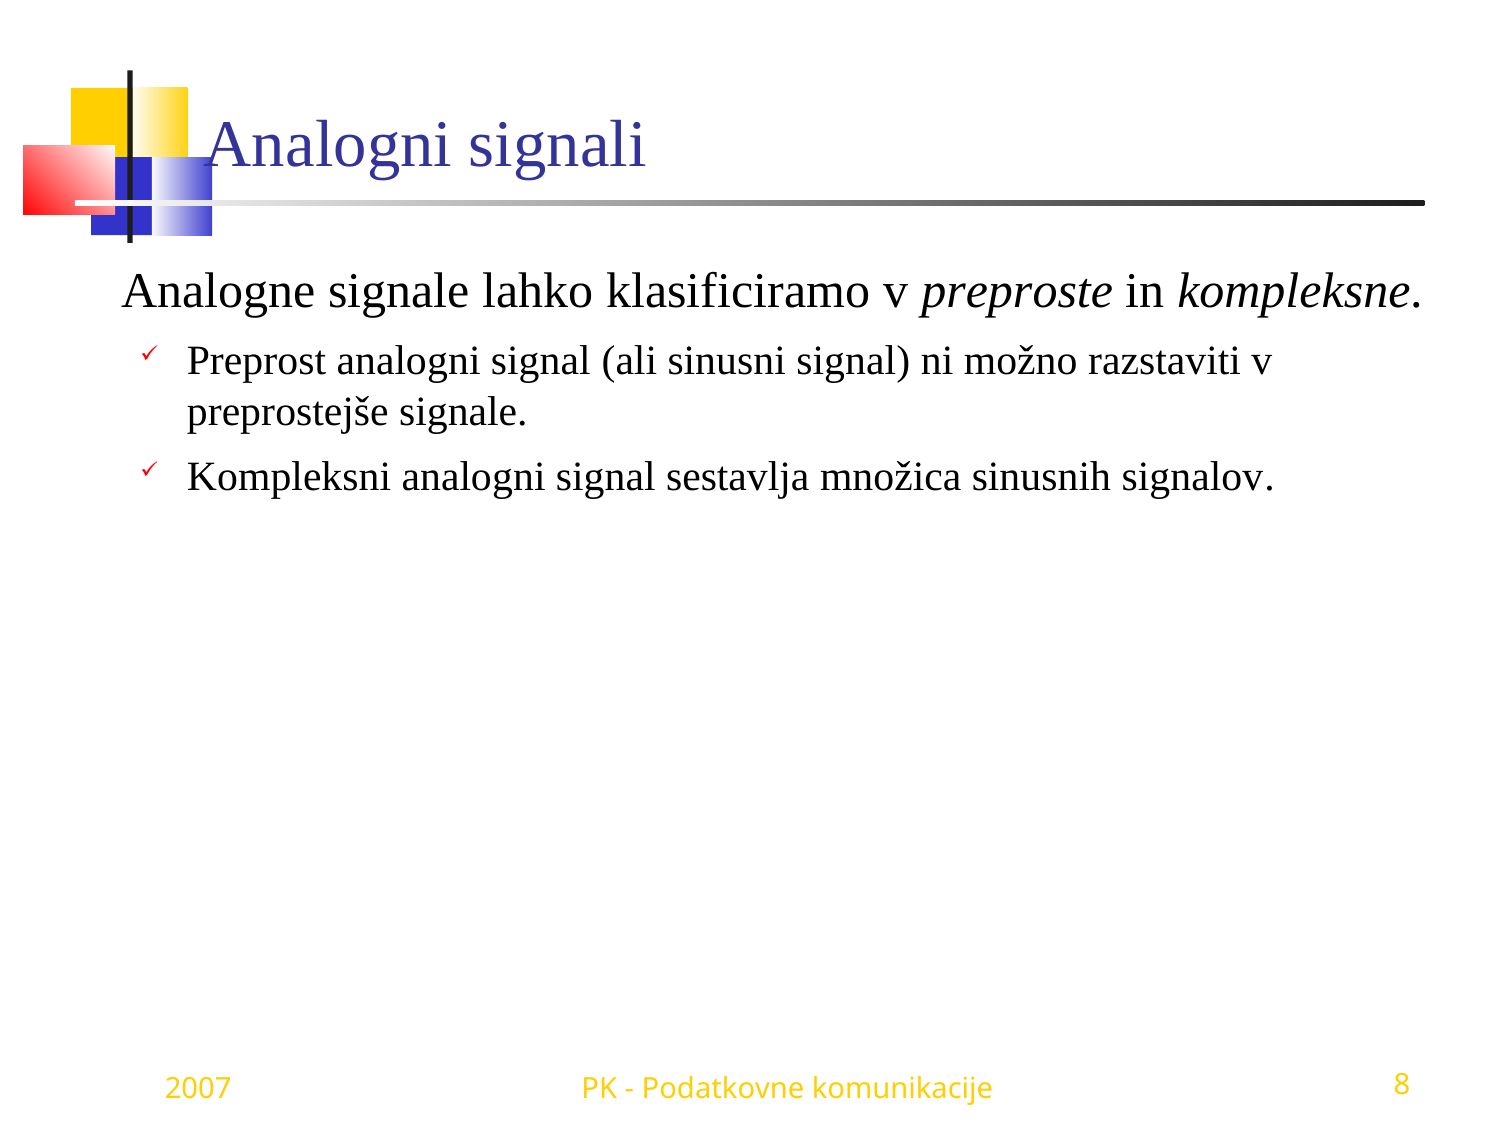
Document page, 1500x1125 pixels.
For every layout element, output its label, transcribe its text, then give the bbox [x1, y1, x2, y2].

text_box <number> [1112, 1037, 1426, 1113]
text_box 2007 [150, 1037, 463, 1113]
text_box PK - Podatkovne komunikacije [549, 1037, 1026, 1113]
list Analogne signale lahko klasificiramo v preproste in kompleksne. Preprost analogni signal (ali sinusni signal) ni možno razstaviti v preprostejše signale. Kompleksni analogni signal sestavlja množica sinusnih signalov. [50, 249, 1469, 1007]
title Analogni signali [188, 92, 1468, 188]
